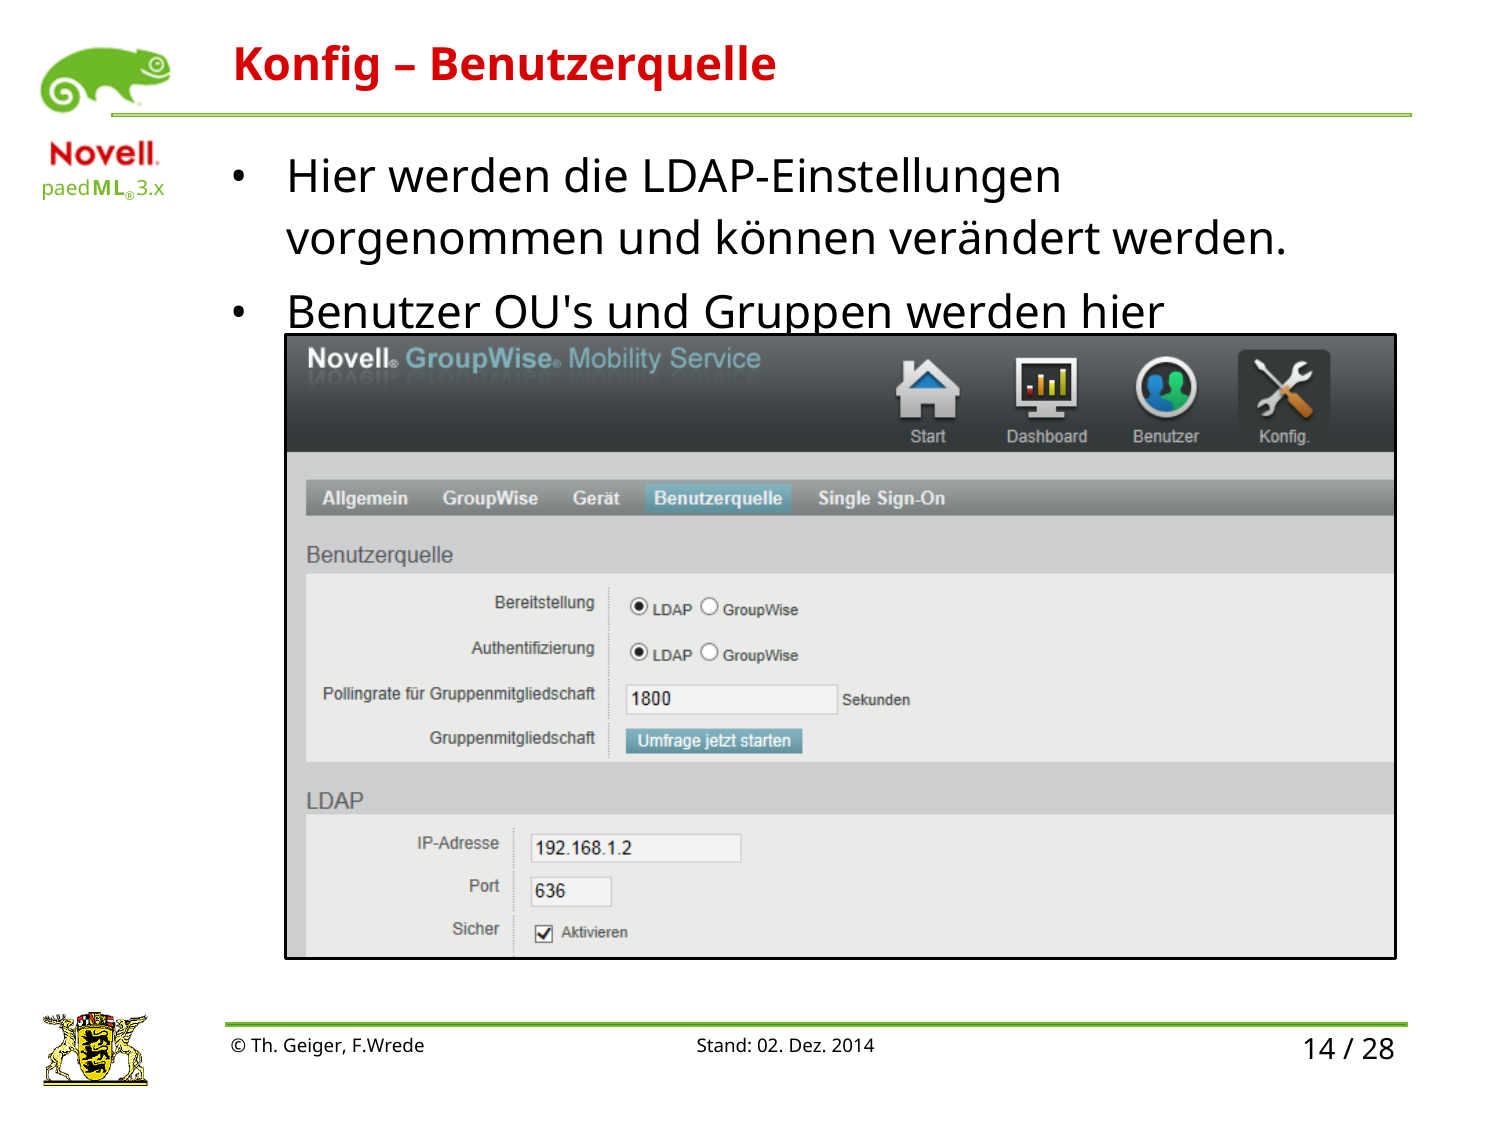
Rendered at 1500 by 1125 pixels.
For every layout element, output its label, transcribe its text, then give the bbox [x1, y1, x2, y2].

picture [41, 1011, 148, 1088]
list Hier werden die LDAP-Einstellungen vorgenommen und können verändert werden. Benutzer OU's und Gruppen werden hier eingetragen. [230, 143, 1388, 376]
picture [287, 336, 1394, 957]
title Konfig – Benutzerquelle [232, 0, 1388, 126]
picture [26, 30, 184, 188]
